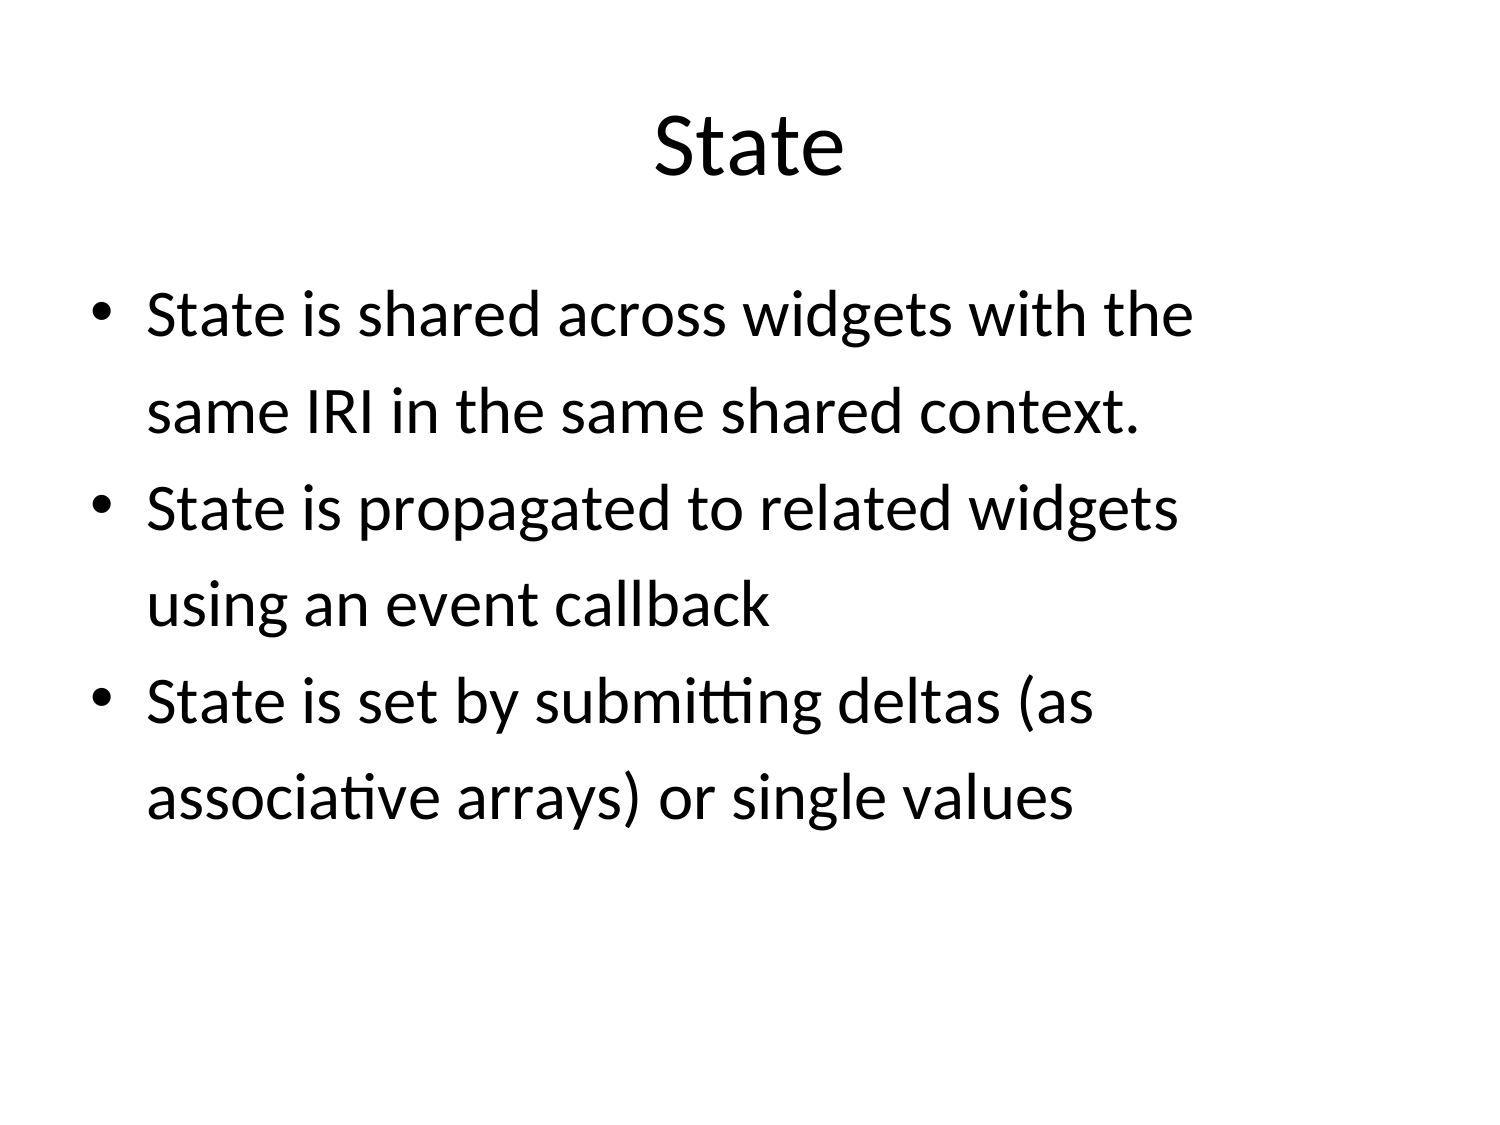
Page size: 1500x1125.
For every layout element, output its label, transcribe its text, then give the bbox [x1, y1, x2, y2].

list State is shared across widgets with the same IRI in the same shared context. State is propagated to related widgets using an event callback State is set by submitting deltas (as associative arrays) or single values [75, 262, 1426, 1006]
title State [75, 45, 1426, 233]
